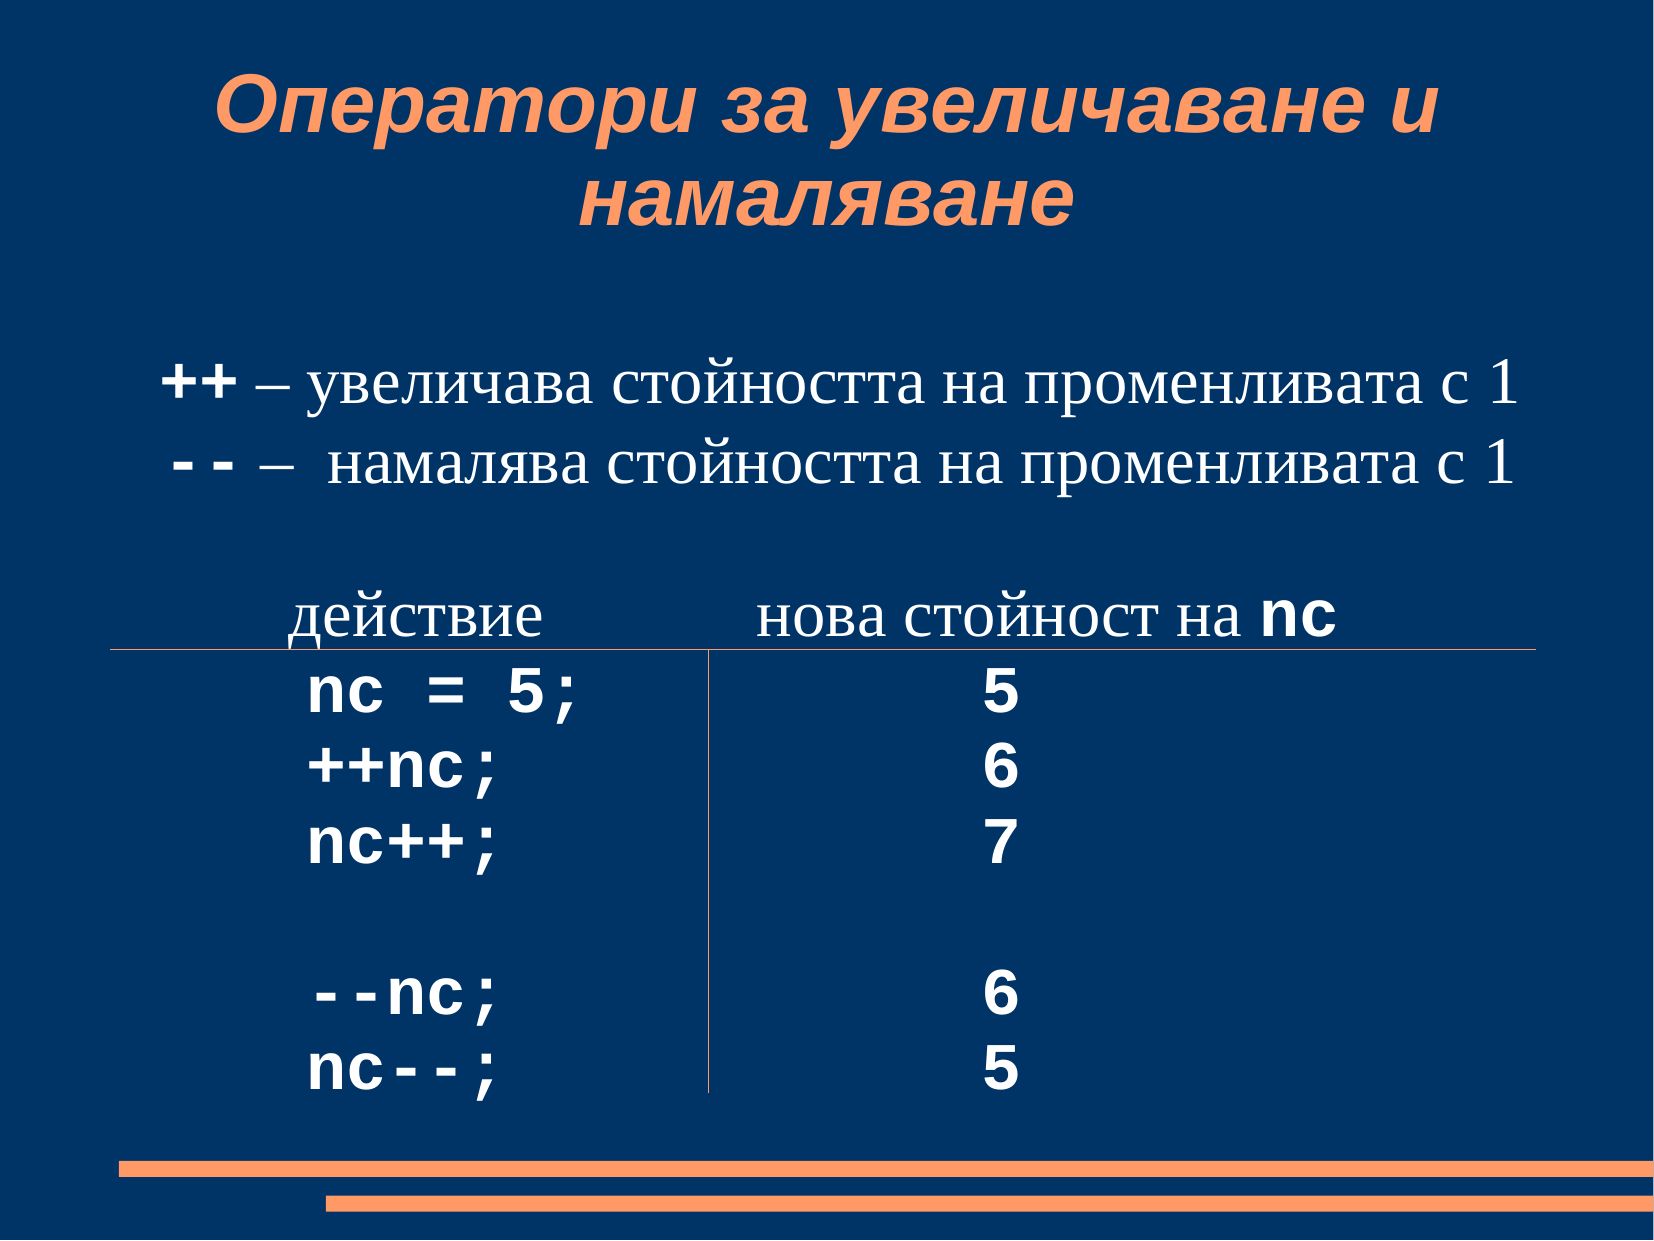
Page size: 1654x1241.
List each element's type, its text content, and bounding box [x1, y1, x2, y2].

title Оператори за увеличаване и намаляване [121, 46, 1534, 254]
subtitle ++ – увеличава стойността на променливата с 1 -- – намалява стойността на променливата с 1 действие нова стойност на nc nc = 5; 5 ++nc; 6 nc++; 7 --nc; 6 nc--; 5 [121, 329, 1561, 1125]
